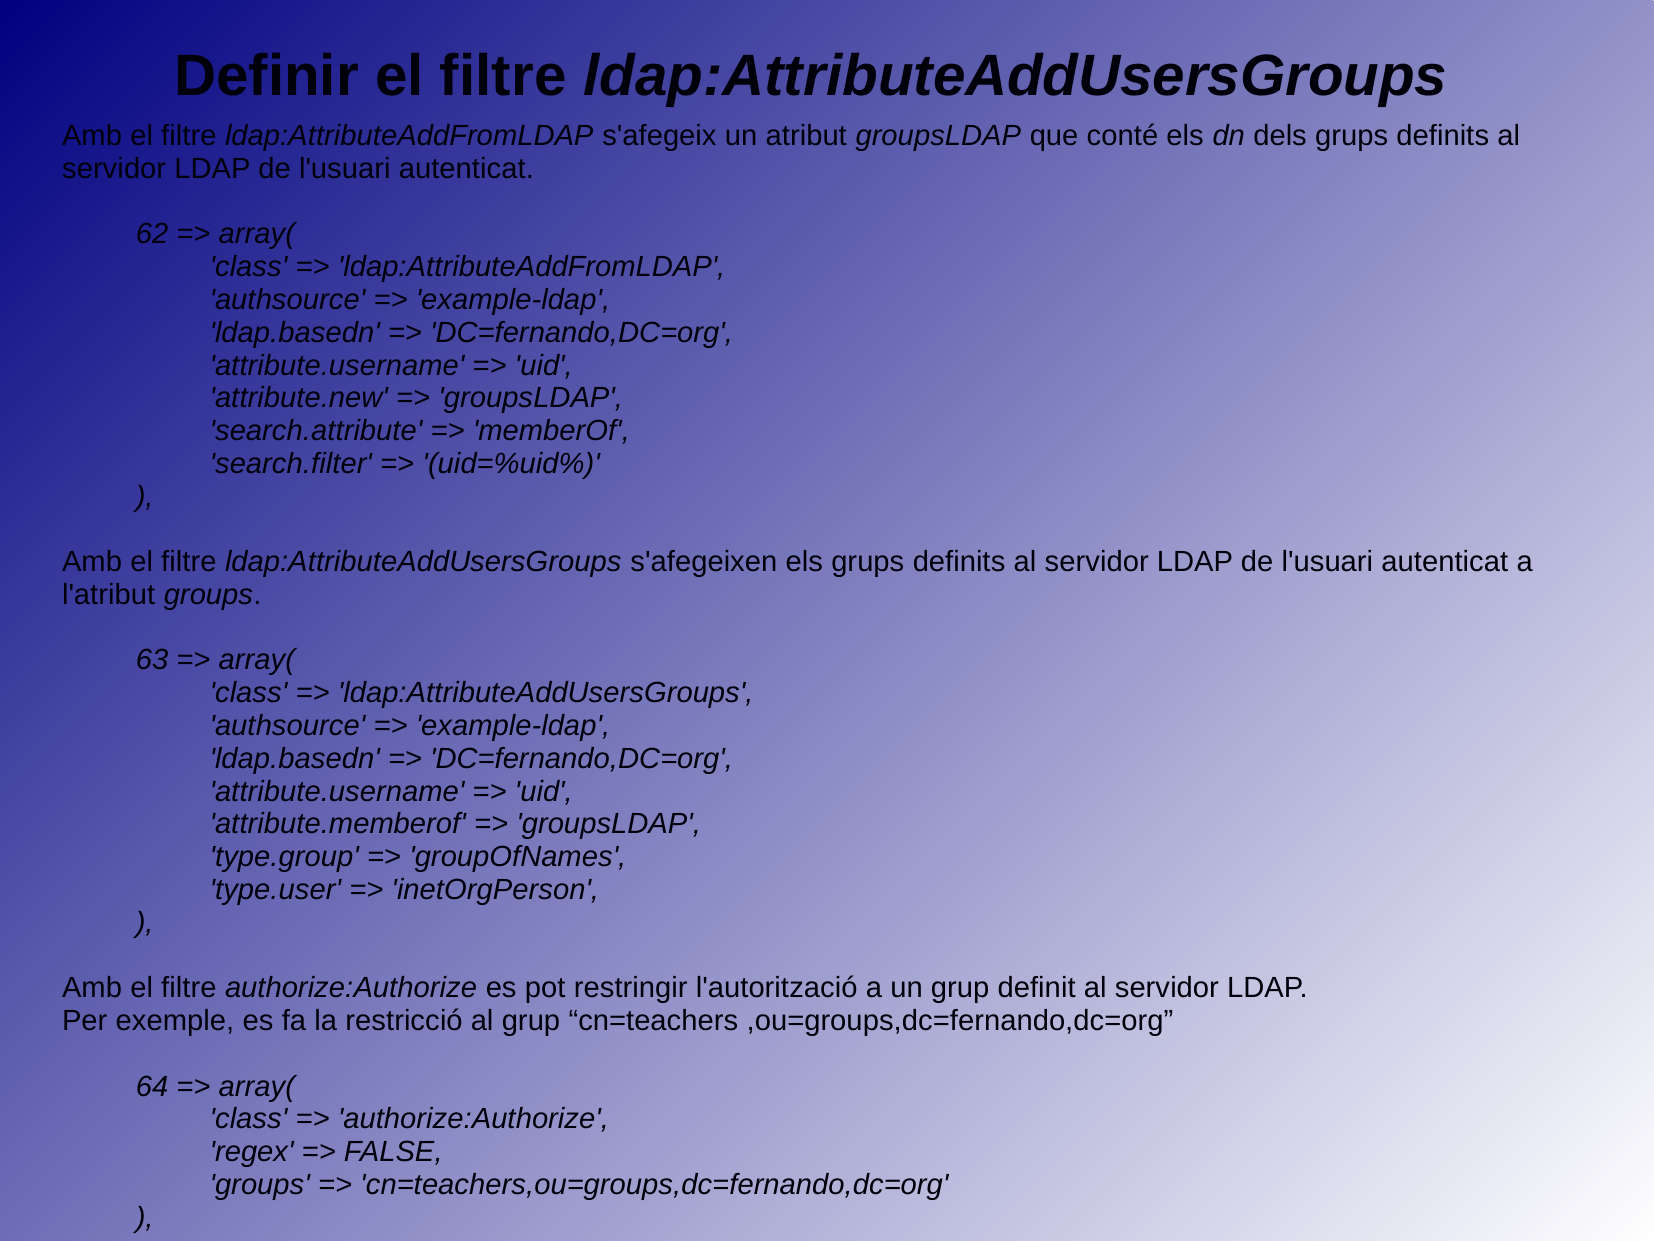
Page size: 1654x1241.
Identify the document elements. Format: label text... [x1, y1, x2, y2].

text_box Definir el filtre ldap:AttributeAddUsersGroups [159, 35, 1463, 111]
text_box Amb el filtre ldap:AttributeAddFromLDAP s'afegeix un atribut groupsLDAP que conté els dn dels grups definits al servidor LDAP de l'usuari autenticat. 62 => array( 'class' => 'ldap:AttributeAddFromLDAP', 'authsource' => 'example-ldap', 'ldap.basedn' => 'DC=fernando,DC=org', 'attribute.username' => 'uid', 'attribute.new' => 'groupsLDAP', 'search.attribute' => 'memberOf', 'search.filter' => '(uid=%uid%)' ), Amb el filtre ldap:AttributeAddUsersGroups s'afegeixen els grups definits al servidor LDAP de l'usuari autenticat a l'atribut groups. 63 => array( 'class' => 'ldap:AttributeAddUsersGroups', 'authsource' => 'example-ldap', 'ldap.basedn' => 'DC=fernando,DC=org', 'attribute.username' => 'uid', 'attribute.memberof' => 'groupsLDAP', 'type.group' => 'groupOfNames', 'type.user' => 'inetOrgPerson', ), Amb el filtre authorize:Authorize es pot restringir l'autorització a un grup definit al servidor LDAP. Per exemple, es fa la restricció al grup “cn=teachers ,ou=groups,dc=fernando,dc=org” 64 => array( 'class' => 'authorize:Authorize', 'regex' => FALSE, 'groups' => 'cn=teachers,ou=groups,dc=fernando,dc=org' ), [47, 111, 1595, 1241]
